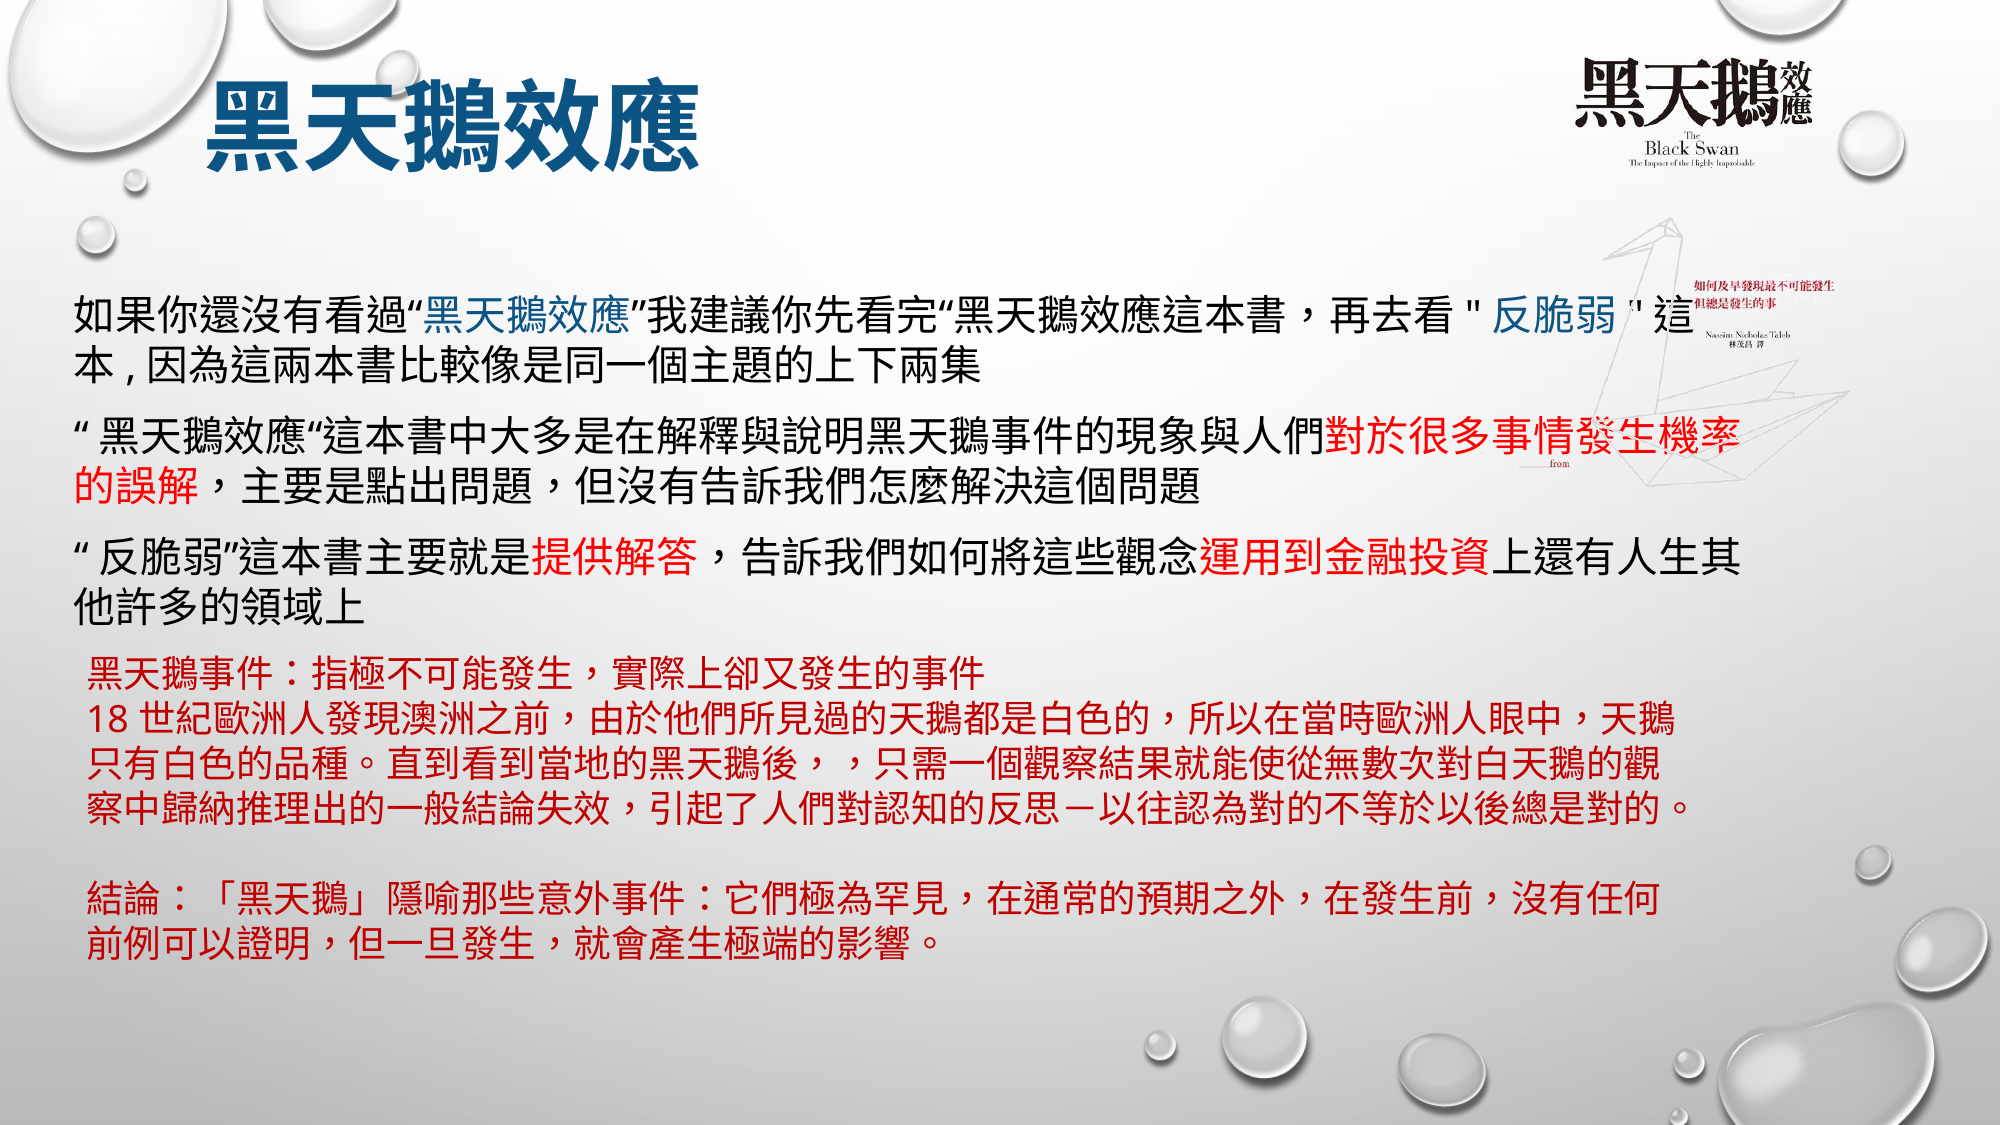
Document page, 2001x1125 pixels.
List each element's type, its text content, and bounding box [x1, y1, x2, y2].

list 如果你還沒有看過“黑天鵝效應”我建議你先看完“黑天鵝效應這本書，再去看"反脆弱"這本,因為這兩本書比較像是同一個主題的上下兩集 “黑天鵝效應“這本書中大多是在解釋與說明黑天鵝事件的現象與人們對於很多事情發生機率的誤解，主要是點出問題，但沒有告訴我們怎麼解決這個問題 “反脆弱”這本書主要就是提供解答，告訴我們如何將這些觀念運用到金融投資上還有人生其他許多的領域上 [58, 281, 1759, 844]
picture [0, 0, 2000, 1125]
text_box 黑天鵝事件：指極不可能發生，實際上卻又發生的事件 18世紀歐洲人發現澳洲之前，由於他們所見過的天鵝都是白色的，所以在當時歐洲人眼中，天鵝只有白色的品種。直到看到當地的黑天鵝後，，只需一個觀察結果就能使從無數次對白天鵝的觀察中歸納推理出的一般結論失效，引起了人們對認知的反思－以往認為對的不等於以後總是對的。 結論：「黑天鵝」隱喻那些意外事件：它們極為罕見，在通常的預期之外，在發生前，沒有任何前例可以證明，但一旦發生，就會產生極端的影響。 [71, 643, 1702, 973]
title 黑天鵝效應 [0, 0, 1303, 262]
